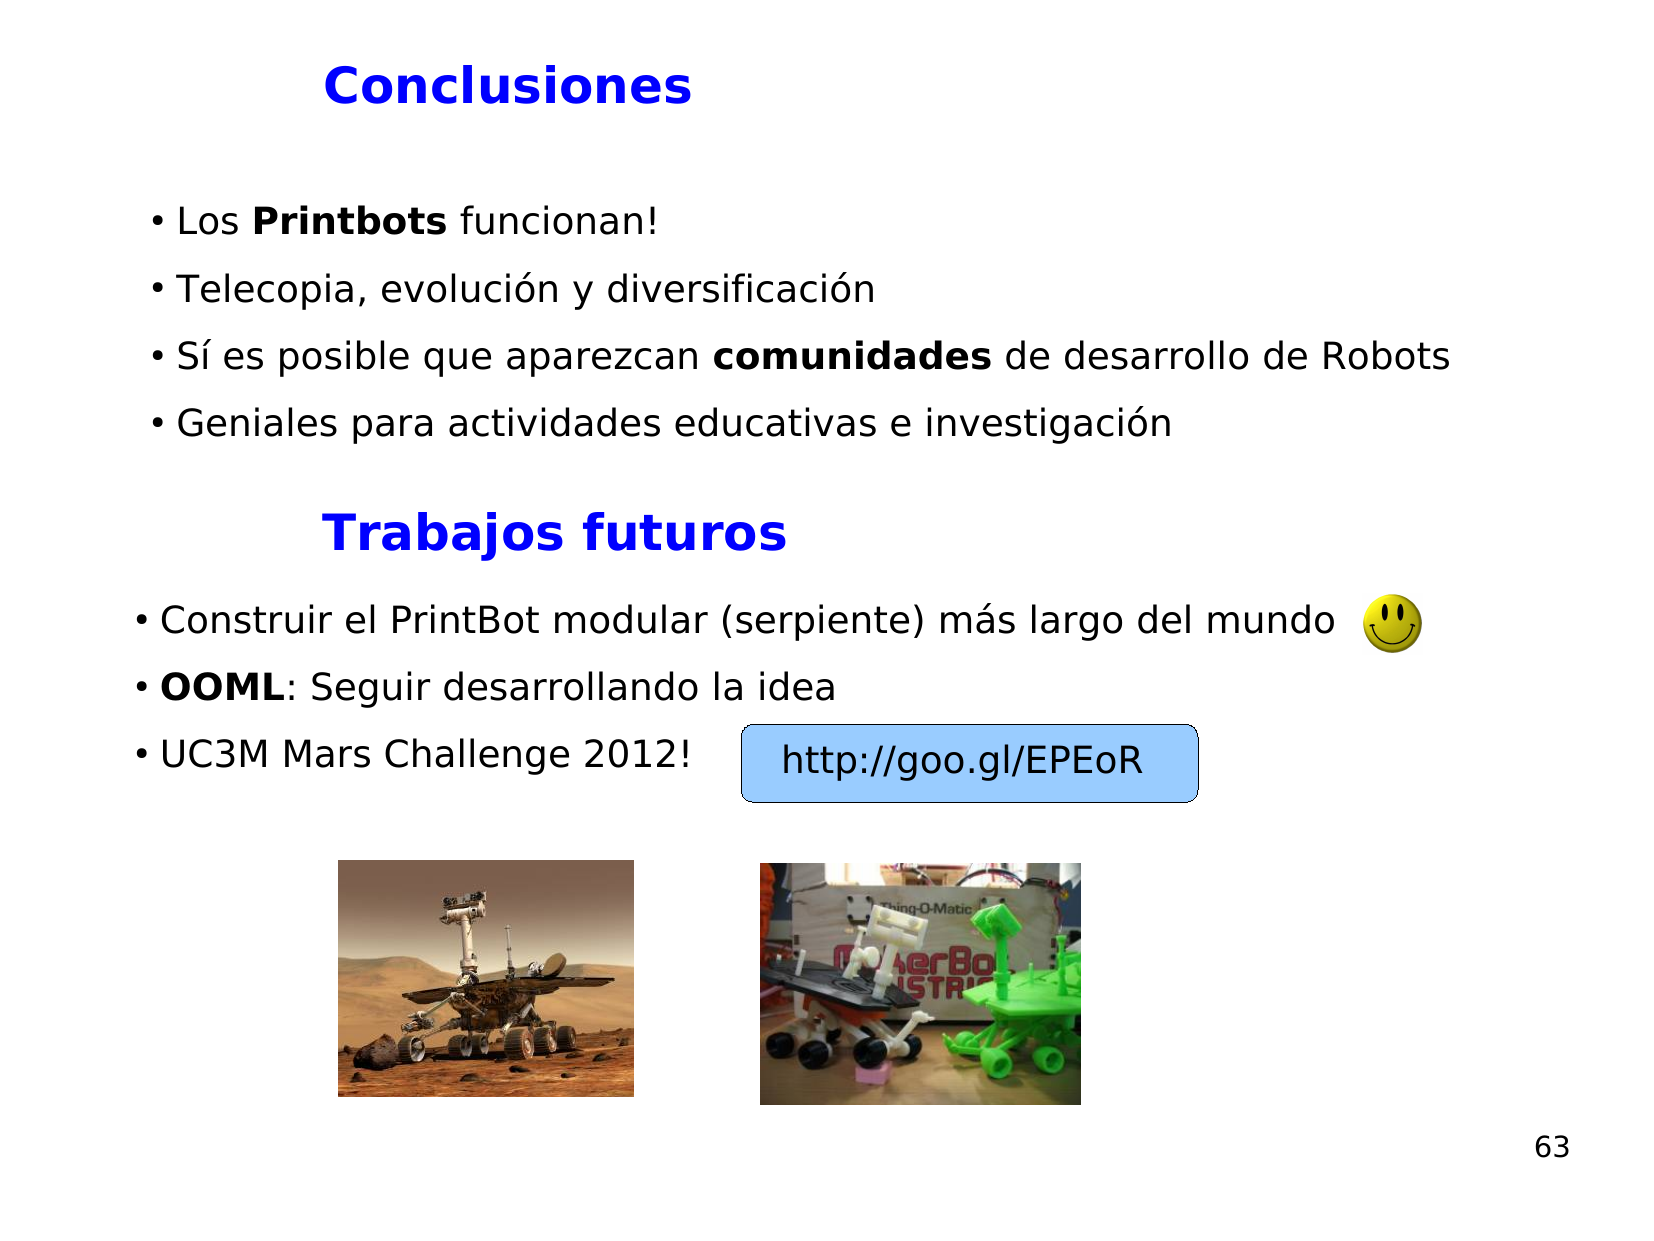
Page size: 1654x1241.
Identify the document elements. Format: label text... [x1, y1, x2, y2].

picture [1362, 593, 1423, 655]
picture [760, 863, 1081, 1105]
text_box Los Printbots funcionan! Telecopia, evolución y diversificación Sí es posible que aparezcan comunidades de desarrollo de Robots Geniales para actividades educativas e investigación [136, 192, 1554, 453]
text_box Trabajos futuros [307, 496, 910, 570]
text_box Construir el PrintBot modular (serpiente) más largo del mundo OOML: Seguir desarrollando la idea UC3M Mars Challenge 2012! [120, 591, 1445, 784]
text_box Conclusiones [308, 49, 911, 123]
text_box http://goo.gl/EPEoR [766, 731, 1174, 791]
text_box [741, 724, 1199, 803]
picture [338, 860, 634, 1097]
